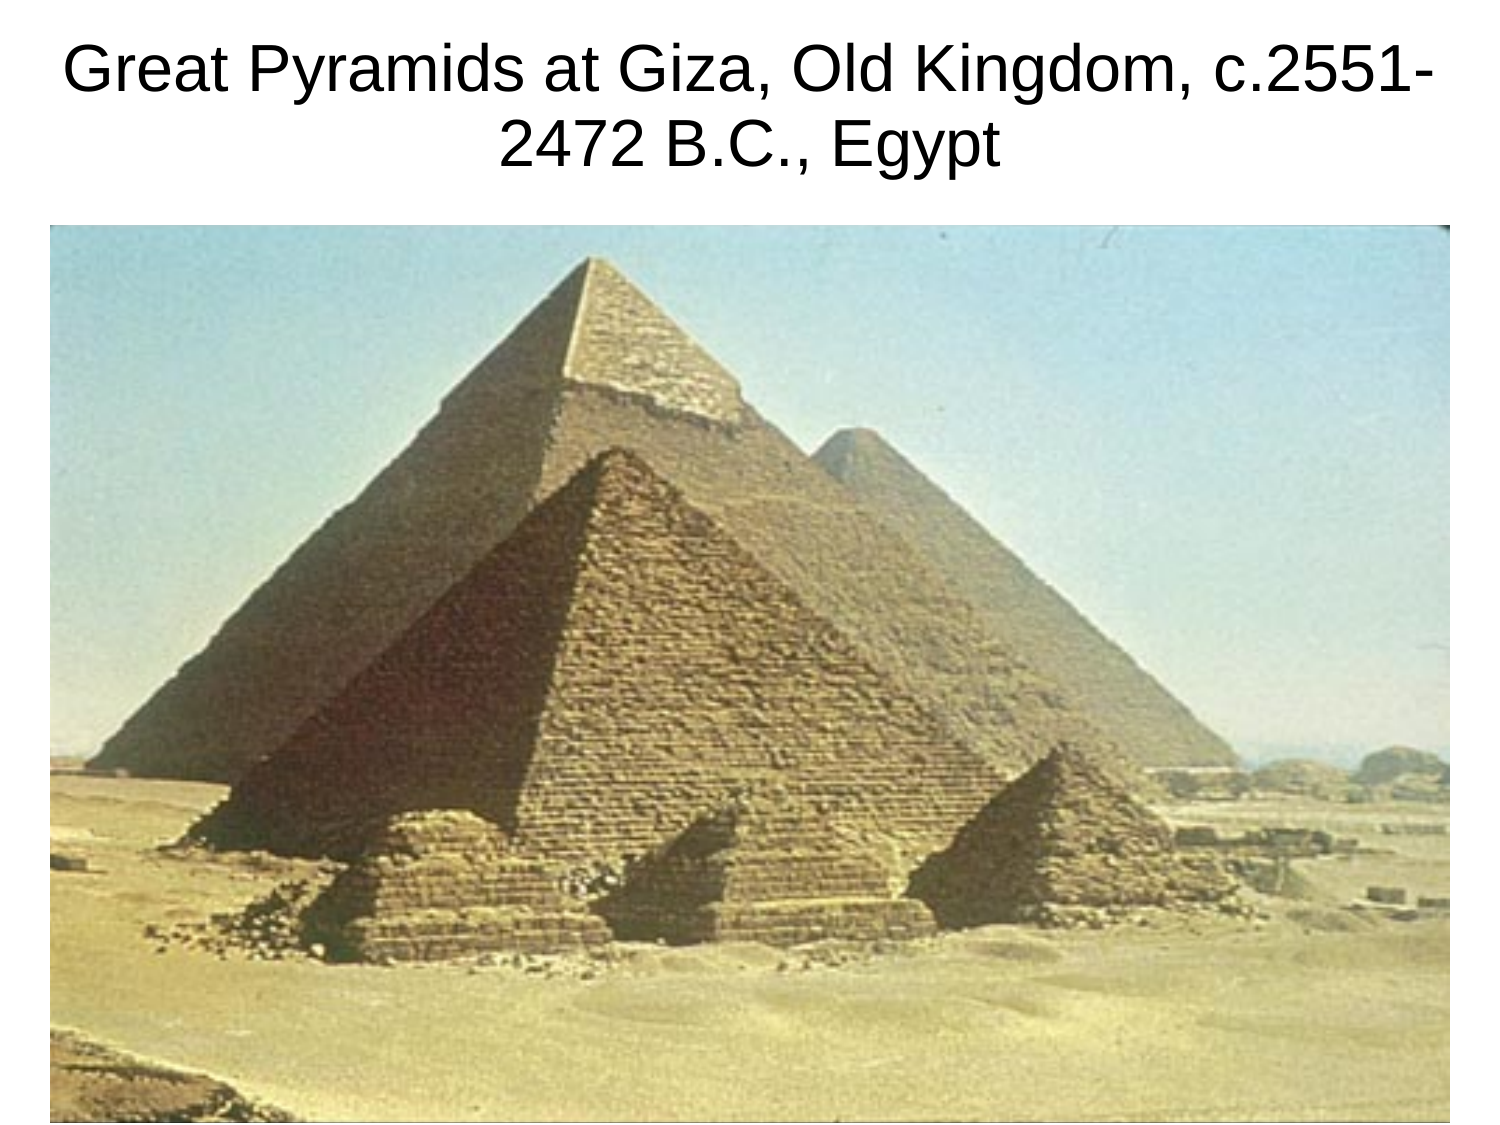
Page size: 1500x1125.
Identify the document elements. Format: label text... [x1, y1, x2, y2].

title Great Pyramids at Giza, Old Kingdom, c.2551-2472 B.C., Egypt [0, 12, 1500, 201]
picture [50, 225, 1450, 1123]
